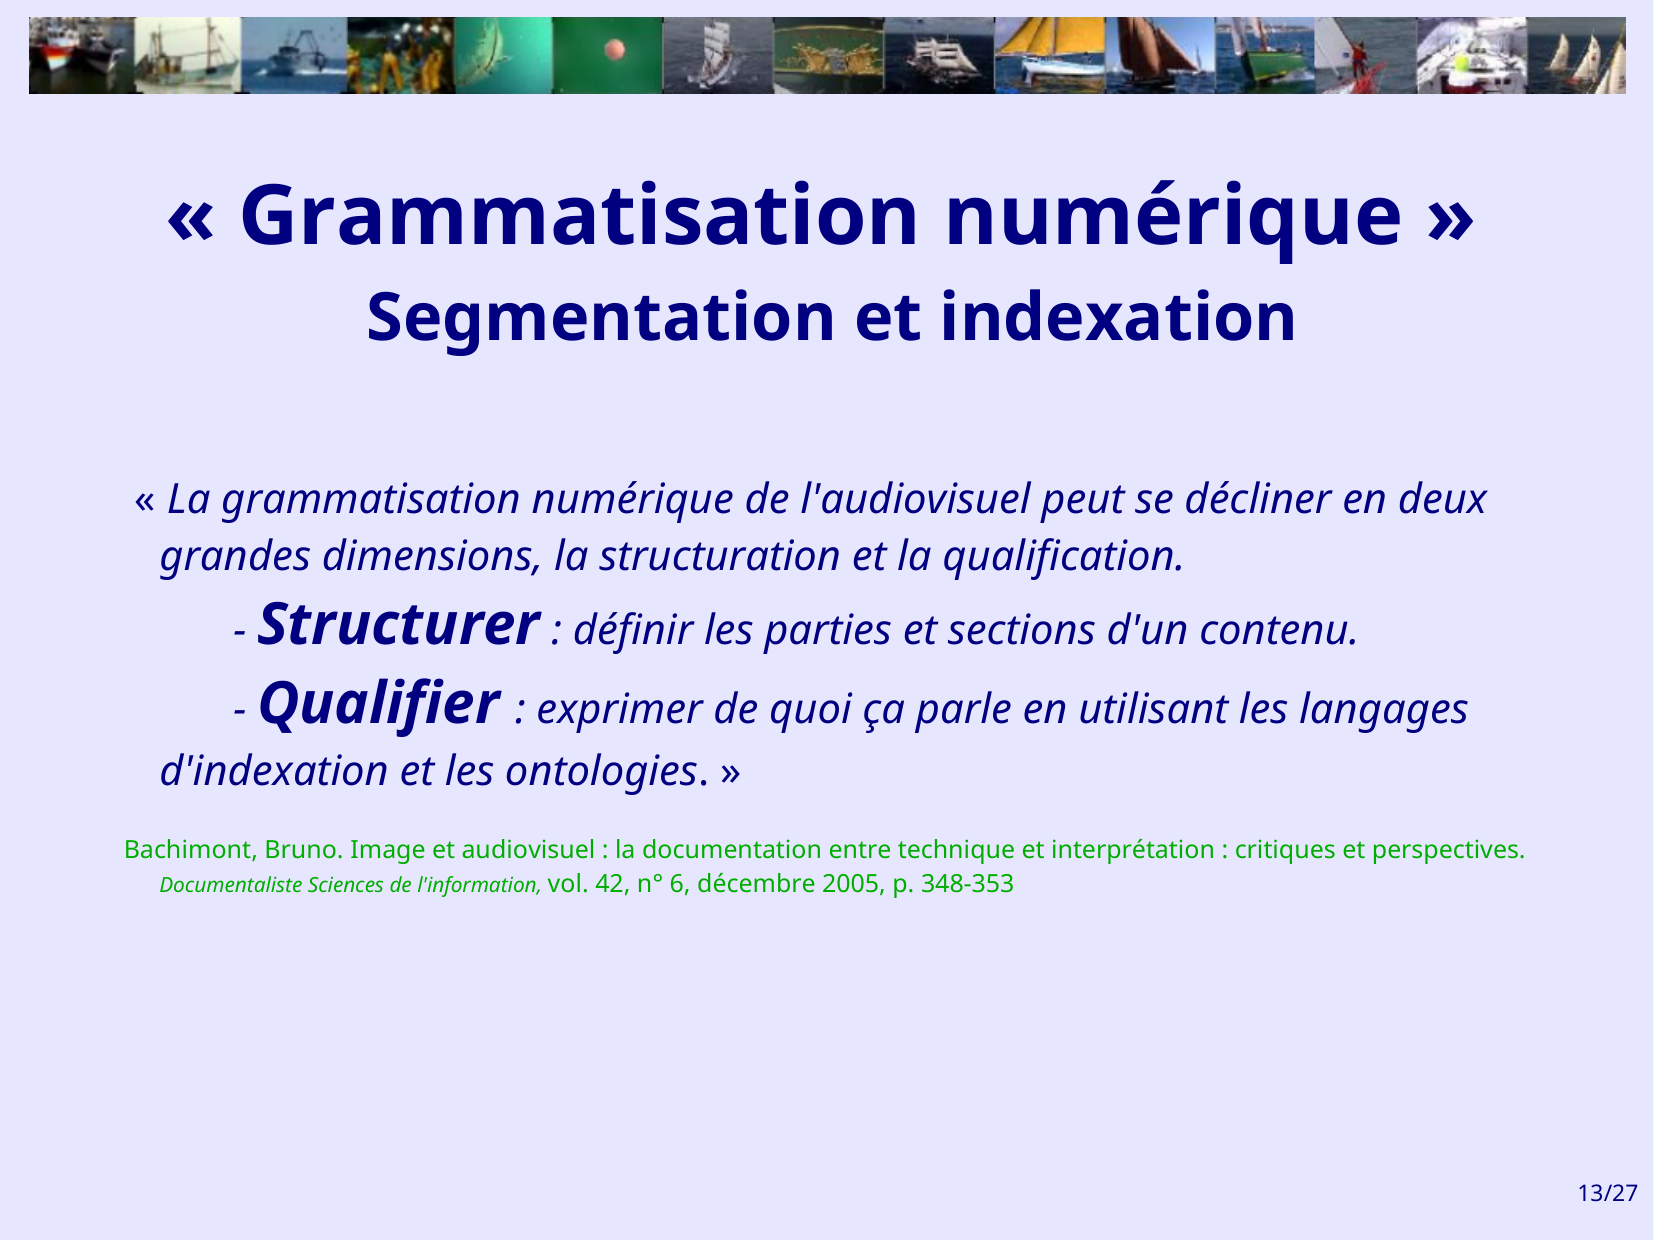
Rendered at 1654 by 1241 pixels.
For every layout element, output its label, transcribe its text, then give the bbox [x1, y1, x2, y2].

subtitle « La grammatisation numérique de l'audiovisuel peut se décliner en deux grandes dimensions, la structuration et la qualification. - Structurer : définir les parties et sections d'un contenu. - Qualifier : exprimer de quoi ça parle en utilisant les langages d'indexation et les ontologies. » Bachimont, Bruno. Image et audiovisuel : la documentation entre technique et interprétation : critiques et perspectives. Documentaliste Sciences de l'information, vol. 42, n° 6, décembre 2005, p. 348-353 [88, 324, 1577, 1144]
title « Grammatisation numérique » Segmentation et indexation [88, 154, 1577, 324]
picture [29, 17, 1626, 94]
